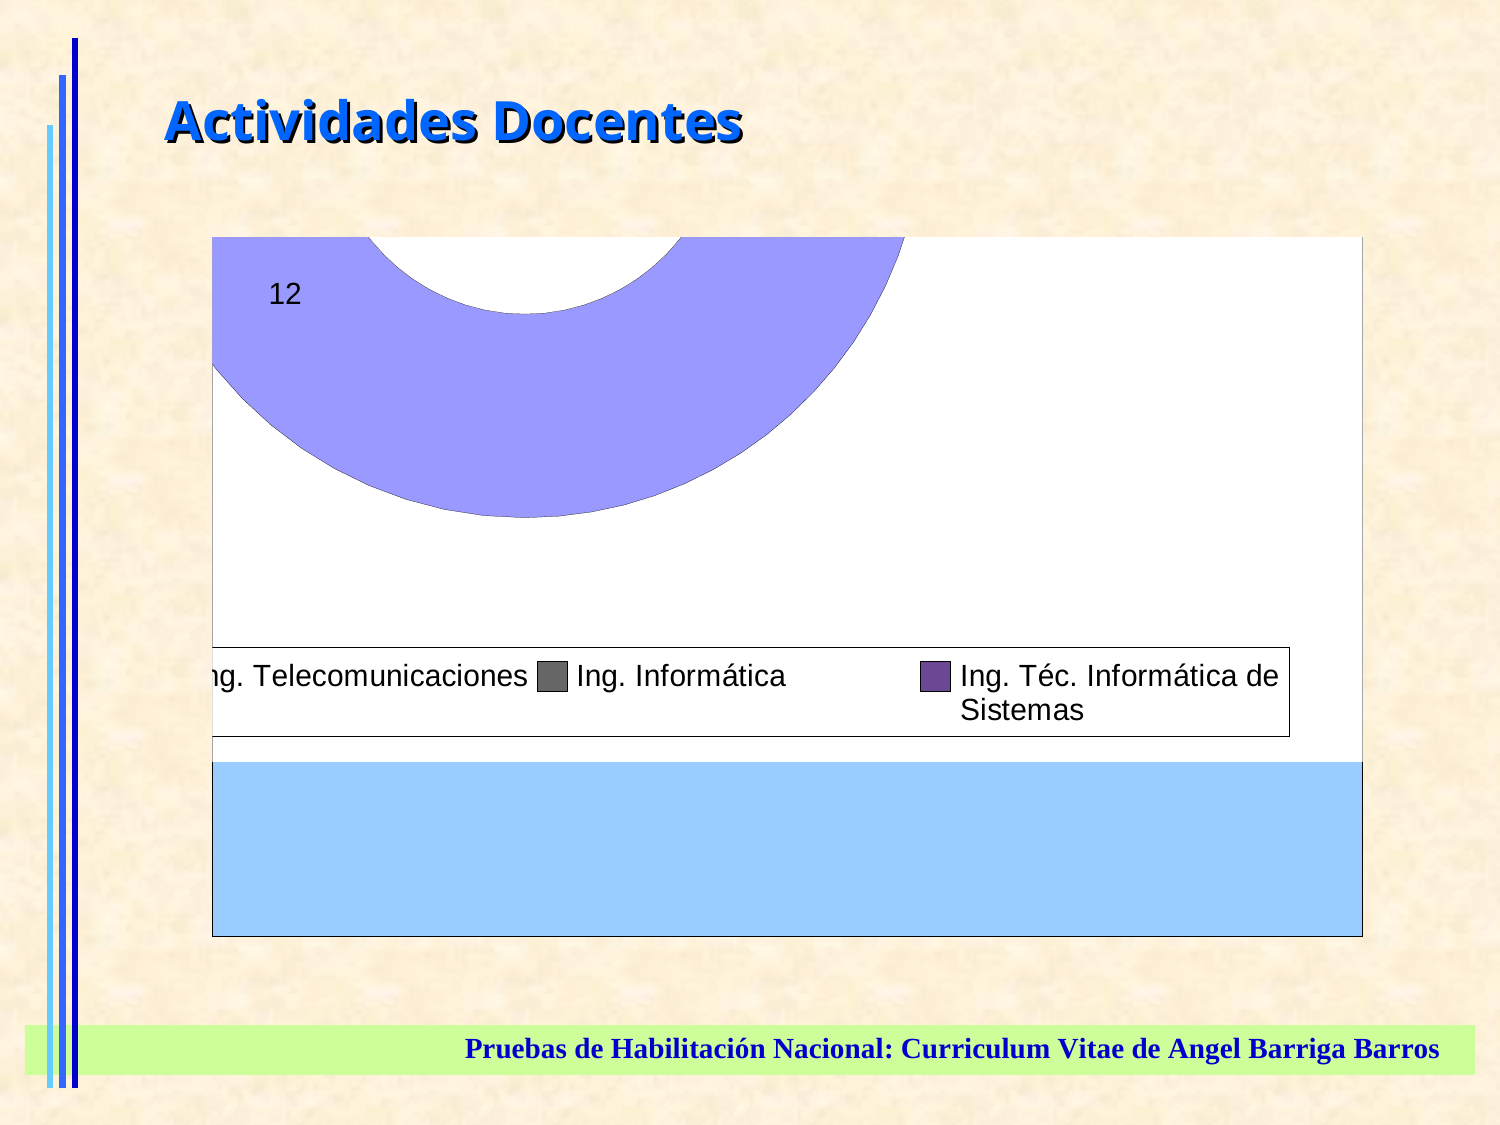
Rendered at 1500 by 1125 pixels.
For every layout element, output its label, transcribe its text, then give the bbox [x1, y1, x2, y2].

text_box Actividades Docentes [150, 75, 759, 165]
chart [212, 237, 1363, 937]
picture [0, 0, 1500, 1125]
